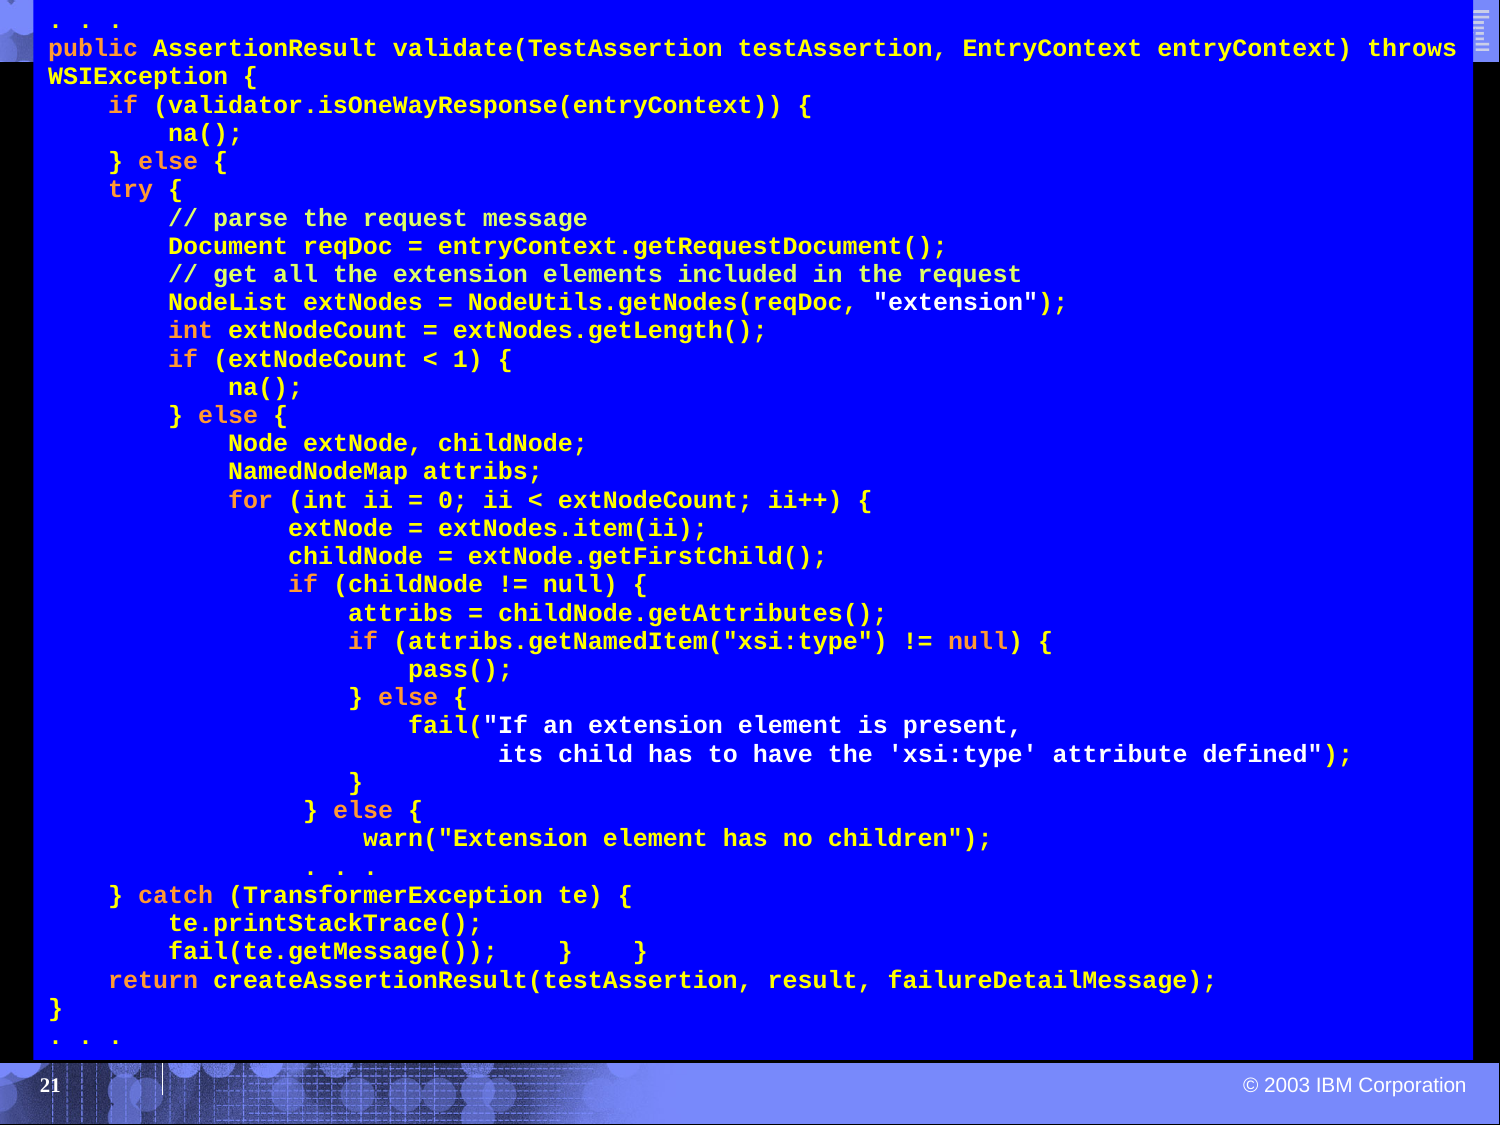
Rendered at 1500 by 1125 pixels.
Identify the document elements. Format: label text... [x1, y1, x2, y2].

text_box . . . public AssertionResult validate(TestAssertion testAssertion, EntryContext entryContext) throws WSIException { if (validator.isOneWayResponse(entryContext)) { na(); } else { try { // parse the request message Document reqDoc = entryContext.getRequestDocument(); // get all the extension elements included in the request NodeList extNodes = NodeUtils.getNodes(reqDoc, "extension"); int extNodeCount = extNodes.getLength(); if (extNodeCount < 1) { na(); } else { Node extNode, childNode; NamedNodeMap attribs; for (int ii = 0; ii < extNodeCount; ii++) { extNode = extNodes.item(ii); childNode = extNode.getFirstChild(); if (childNode != null) { attribs = childNode.getAttributes(); if (attribs.getNamedItem("xsi:type") != null) { pass(); } else { fail("If an extension element is present, its child has to have the 'xsi:type' attribute defined"); } } else { warn("Extension element has no children"); . . . } catch (TransformerException te) { te.printStackTrace(); fail(te.getMessage()); } } return createAssertionResult(testAssertion, result, failureDetailMessage); } . . . [33, 0, 1474, 1060]
picture [0, 1063, 1499, 1124]
picture [0, 0, 33, 62]
picture [1474, 0, 1499, 62]
